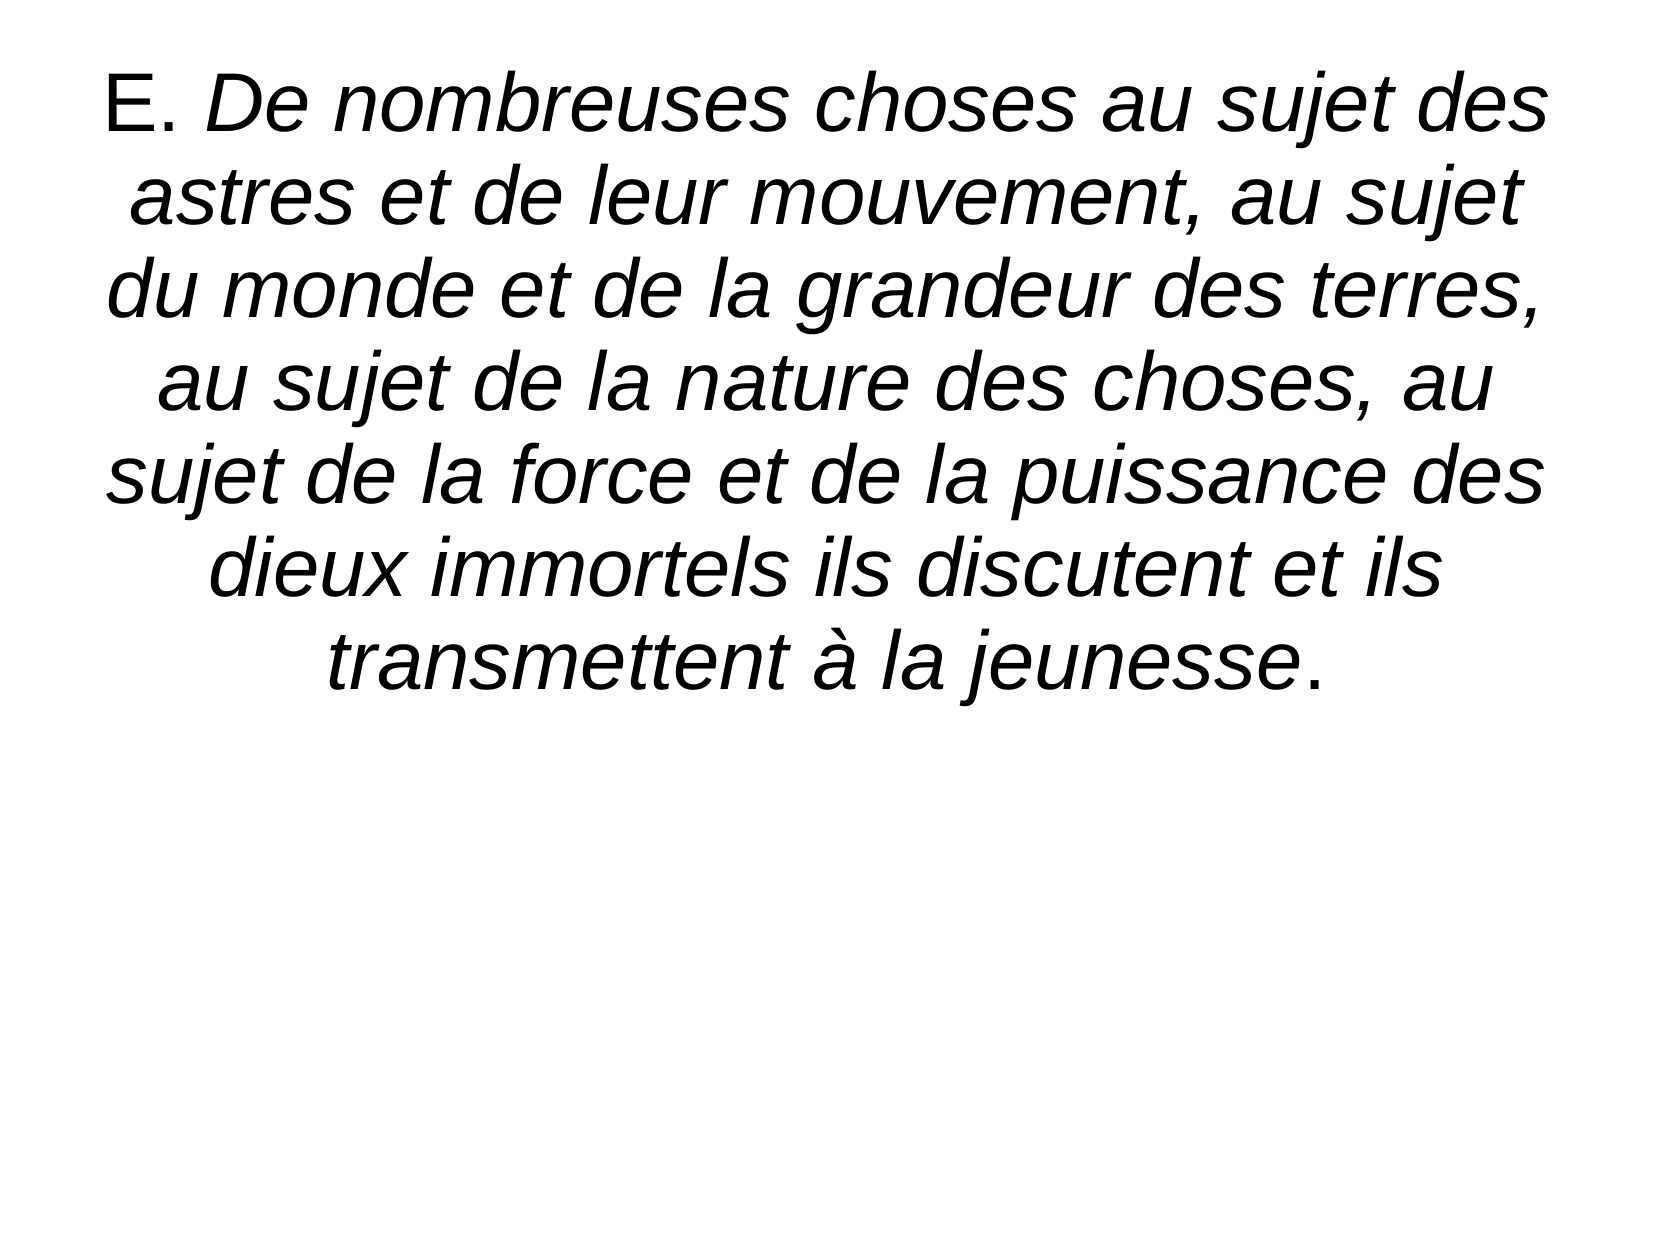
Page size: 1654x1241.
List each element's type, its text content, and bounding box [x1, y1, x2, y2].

subtitle E. De nombreuses choses au sujet des astres et de leur mouvement, au sujet du monde et de la grandeur des terres, au sujet de la nature des choses, au sujet de la force et de la puissance des dieux immortels ils discutent et ils transmettent à la jeunesse. [82, 55, 1571, 1136]
